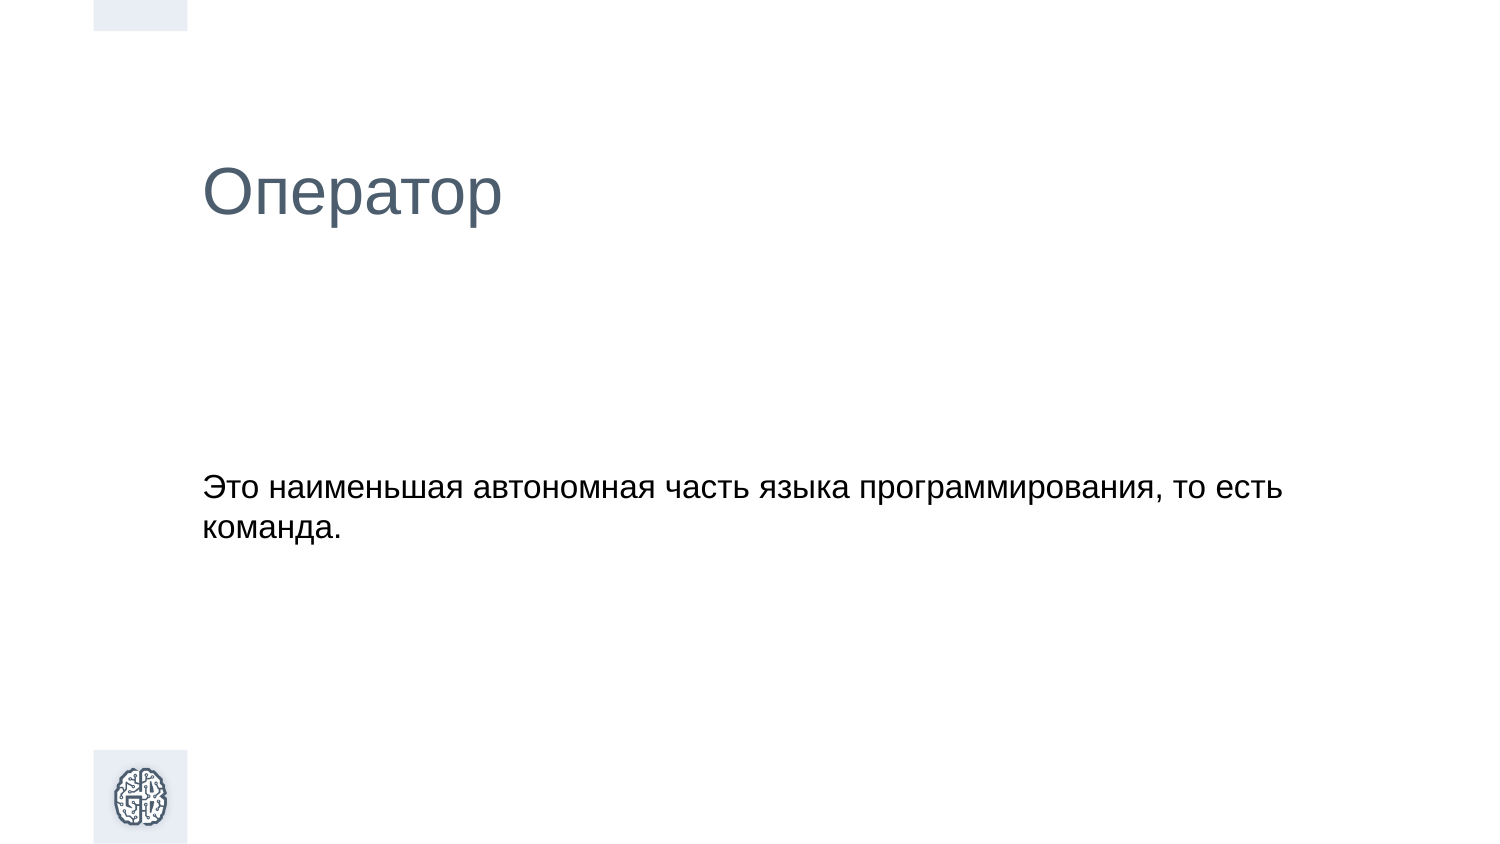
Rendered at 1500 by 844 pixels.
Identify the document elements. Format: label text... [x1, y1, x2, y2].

picture [106, 760, 175, 834]
text_box Оператор [187, 93, 1312, 269]
text_box Это наименьшая автономная часть языка программирования, то есть команда. [187, 269, 1312, 741]
